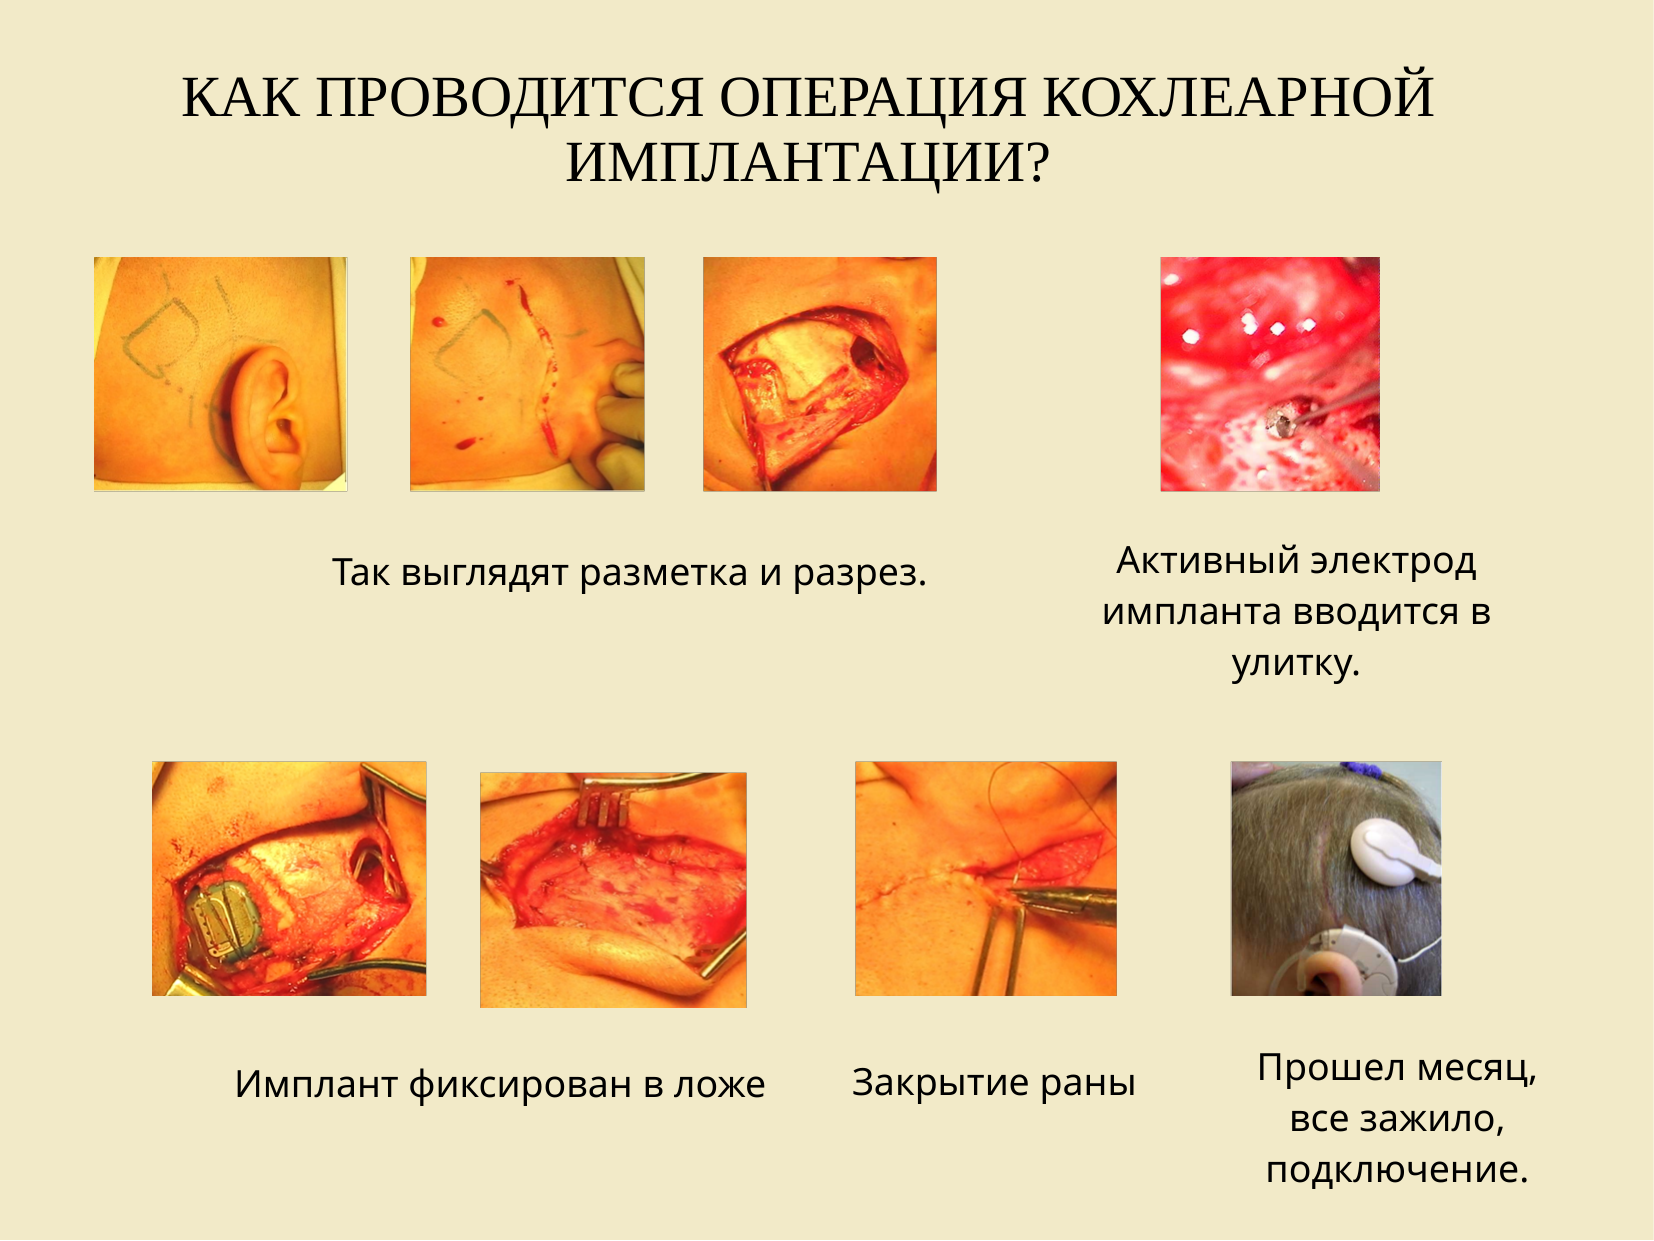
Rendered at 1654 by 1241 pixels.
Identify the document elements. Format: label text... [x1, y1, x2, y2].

text_box Прошел месяц, все зажило, подключение. [1207, 1033, 1588, 1201]
text_box Активный электрод импланта вводится в улитку. [1039, 526, 1555, 694]
text_box Имплант фиксирован в ложе [219, 1051, 782, 1117]
text_box Так выглядят разметка и разрез. [317, 538, 943, 604]
text_box КАК ПРОВОДИТСЯ ОПЕРАЦИЯ КОХЛЕАРНОЙ ИМПЛАНТАЦИИ? [135, 57, 1482, 201]
text_box Закрытие раны [837, 1048, 1152, 1114]
picture [94, 257, 1442, 1008]
